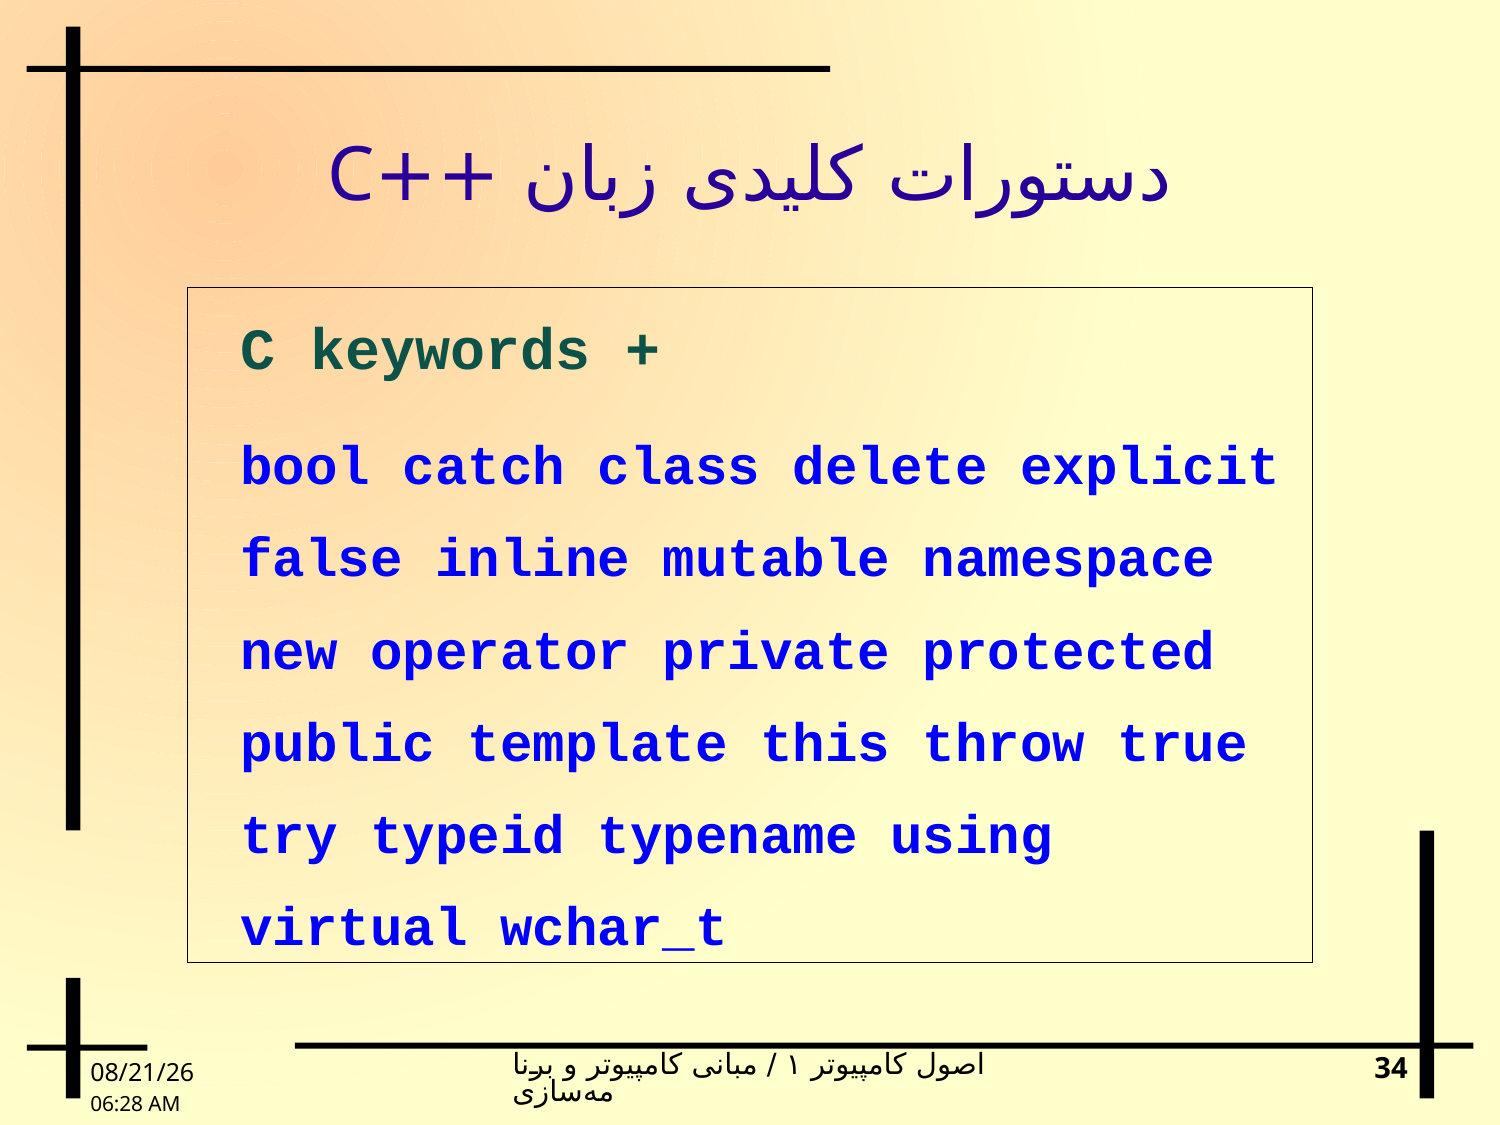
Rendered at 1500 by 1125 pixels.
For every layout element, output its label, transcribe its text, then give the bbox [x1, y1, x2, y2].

list C keywords + bool catch class delete explicit false inline mutable namespace new operator private protected public template this throw true try typeid typename using virtual wchar_t [187, 287, 1313, 961]
title دستورات کلیدی زبان ++C [109, 109, 1391, 233]
